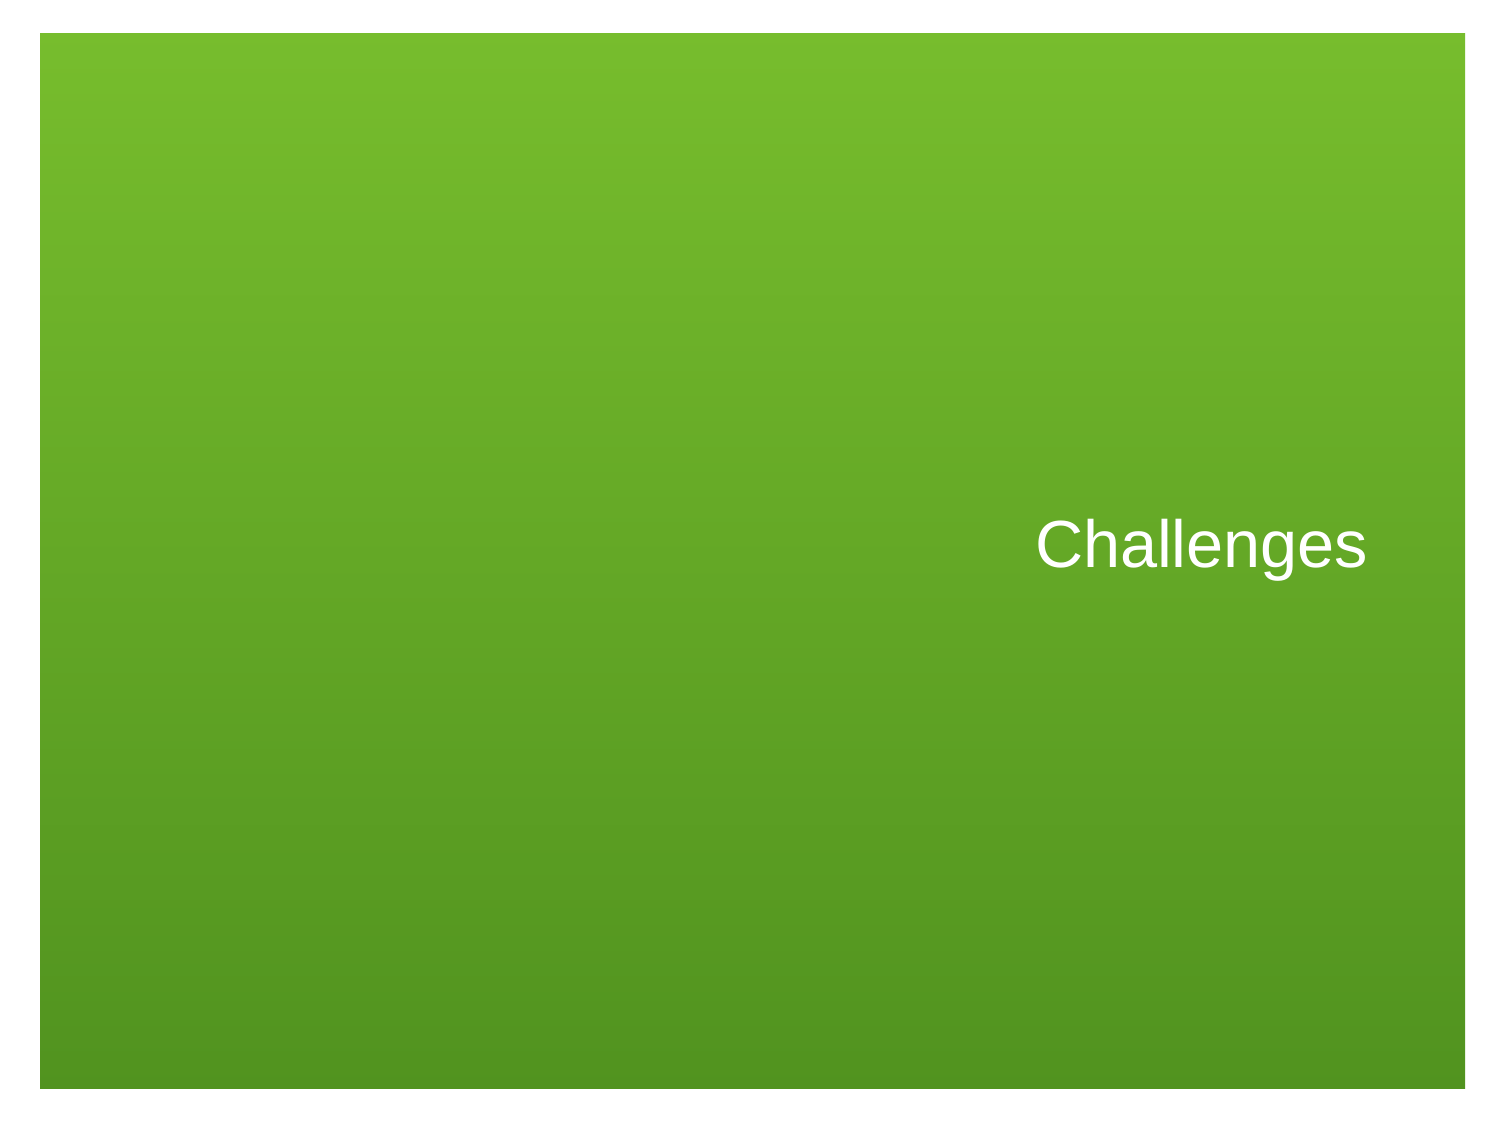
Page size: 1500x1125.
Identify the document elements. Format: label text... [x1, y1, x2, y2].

title Challenges [135, 450, 1369, 638]
